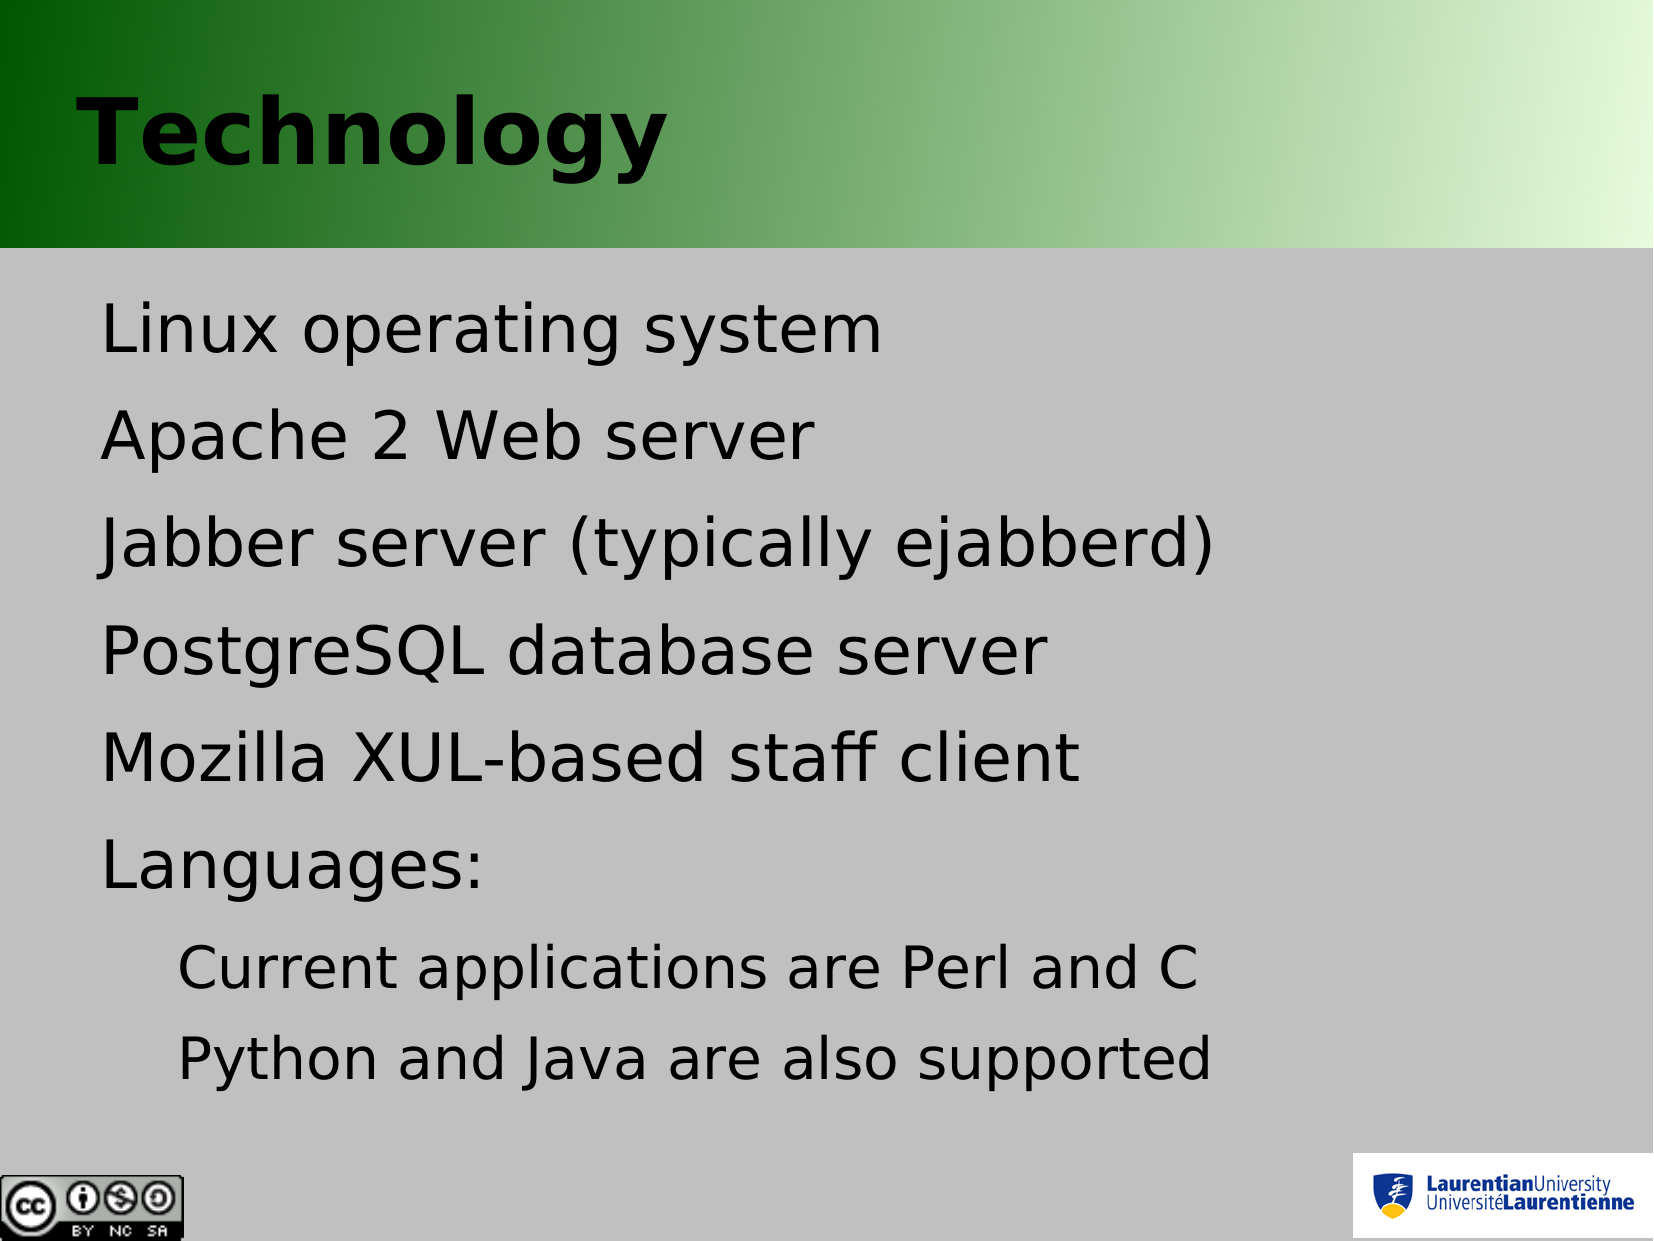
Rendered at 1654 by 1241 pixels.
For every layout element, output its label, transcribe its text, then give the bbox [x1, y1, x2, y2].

picture [0, 1175, 184, 1241]
picture [0, 0, 1653, 248]
list Linux operating system Apache 2 Web server Jabber server (typically ejabberd) PostgreSQL database server Mozilla XUL-based staff client Languages: Current applications are Perl and C Python and Java are also supported [82, 290, 1571, 1095]
title Technology [76, 29, 1565, 237]
picture [1353, 1153, 1653, 1238]
